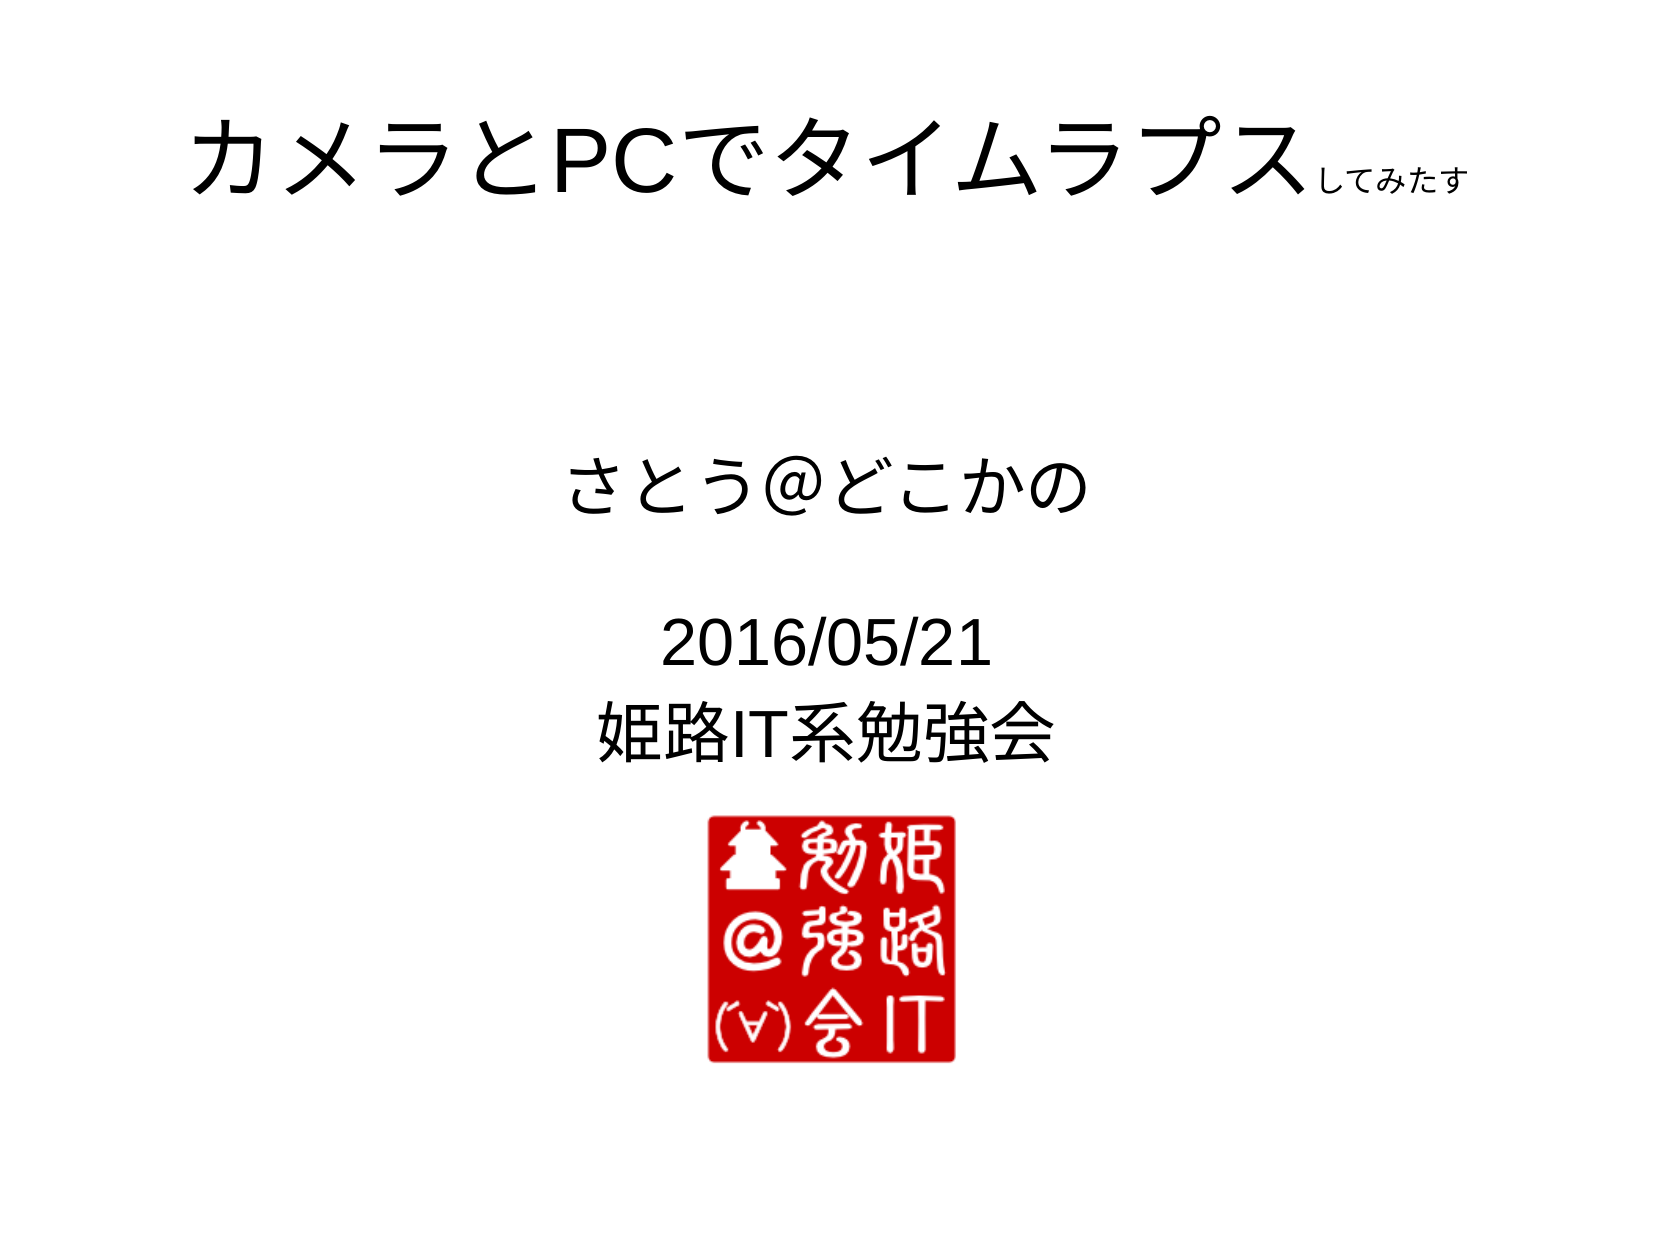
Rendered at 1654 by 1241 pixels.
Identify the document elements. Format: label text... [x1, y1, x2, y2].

subtitle さとう＠どこかの 2016/05/21 姫路IT系勉強会 [82, 330, 1571, 880]
picture [675, 783, 989, 1097]
title カメラとPCでタイムラプスしてみたす [82, 49, 1571, 257]
